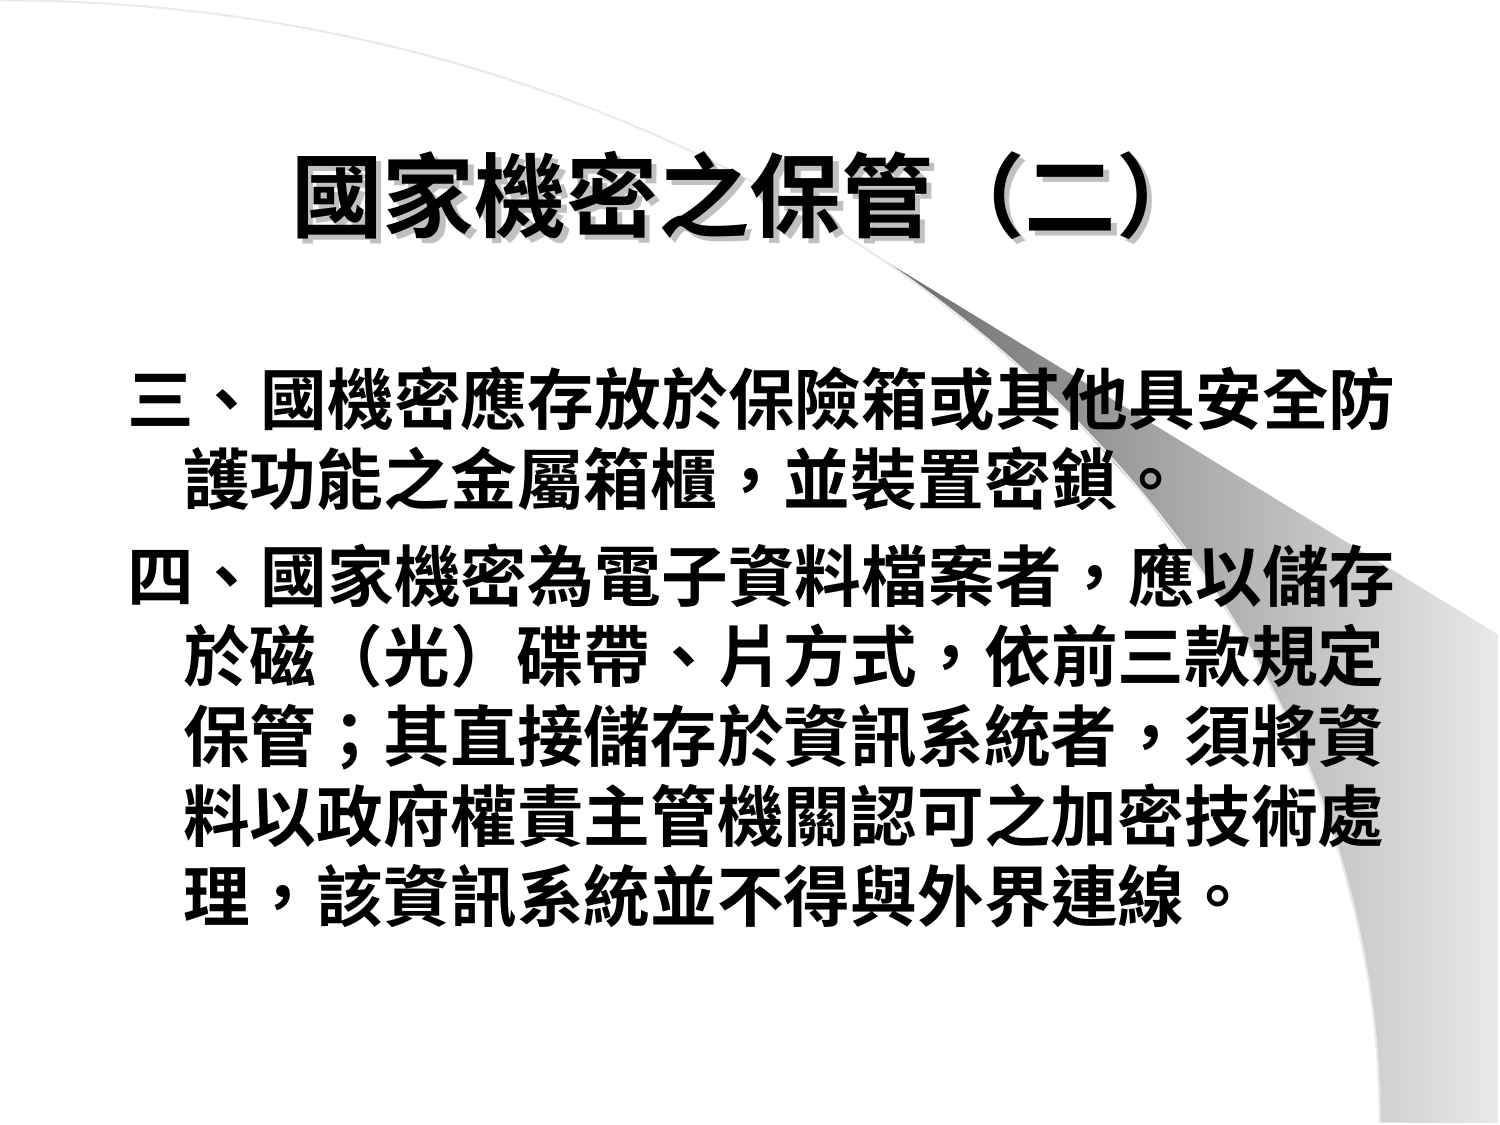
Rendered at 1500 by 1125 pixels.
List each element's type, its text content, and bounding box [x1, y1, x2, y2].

list 三、國機密應存放於保險箱或其他具安全防護功能之金屬箱櫃，並裝置密鎖。 四、國家機密為電子資料檔案者，應以儲存於磁（光）碟帶、片方式，依前三款規定保管；其直接儲存於資訊系統者，須將資料以政府權責主管機關認可之加密技術處理，該資訊系統並不得與外界連線。 [112, 349, 1438, 1050]
title 國家機密之保管（二） [112, 99, 1388, 288]
